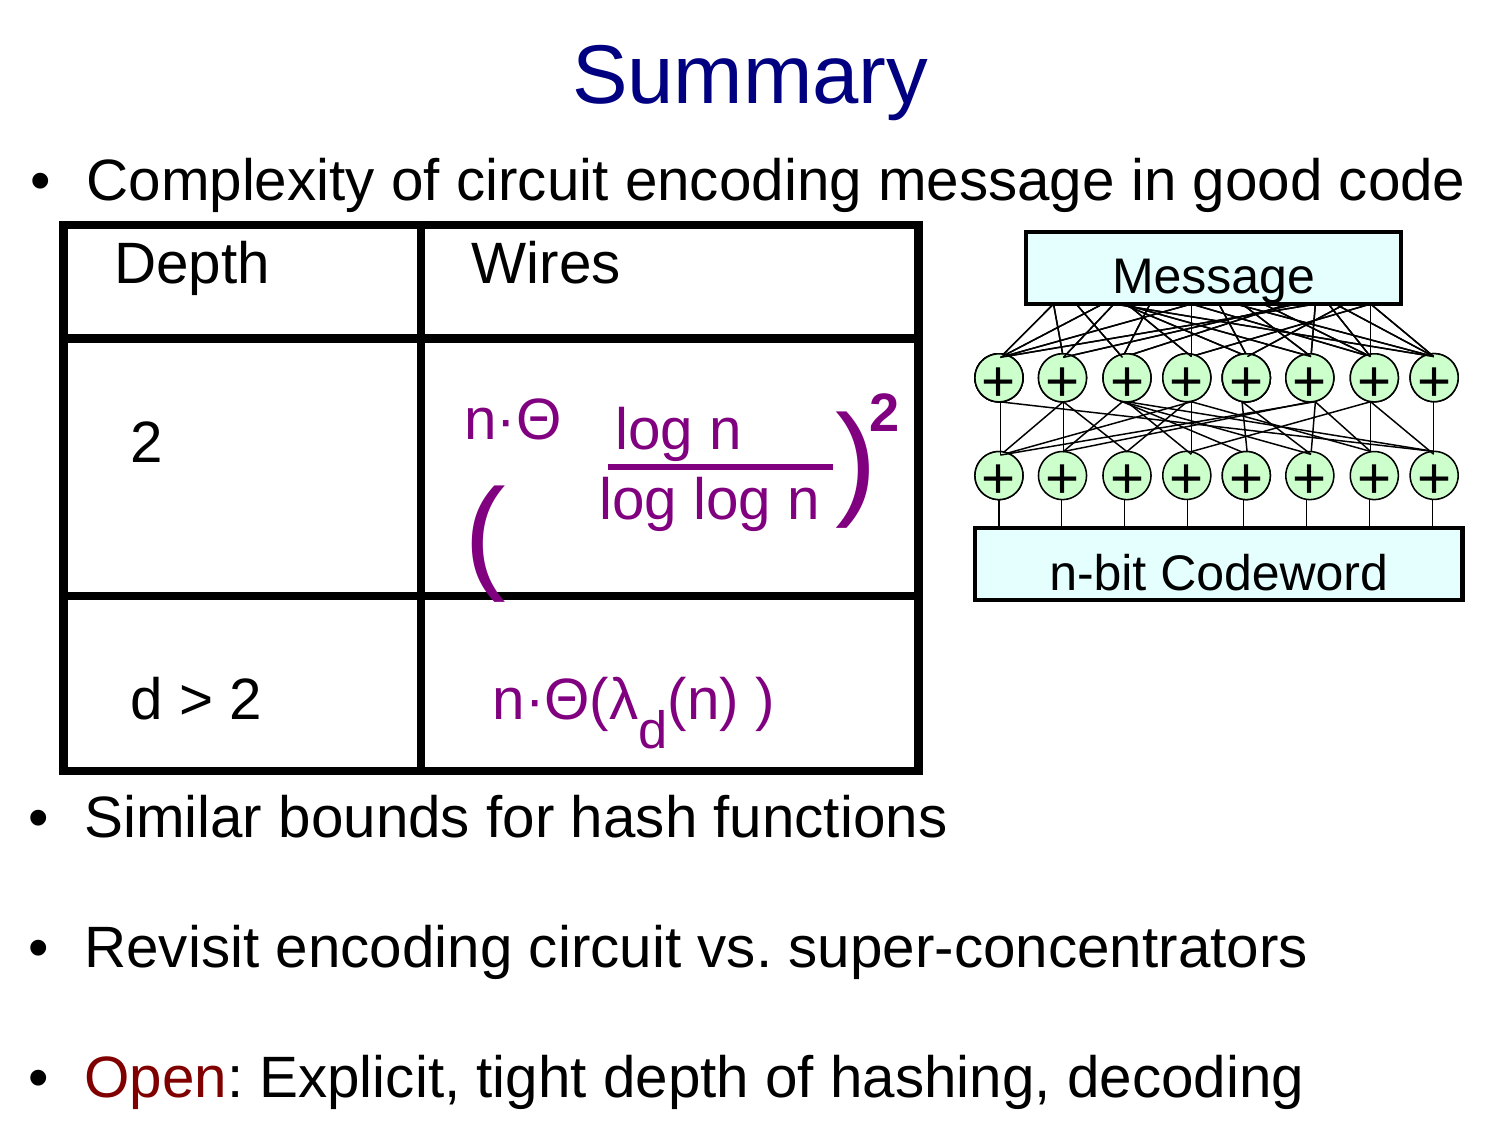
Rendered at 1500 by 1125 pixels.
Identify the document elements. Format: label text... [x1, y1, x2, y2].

table_header Wires [425, 229, 914, 334]
text_box + [974, 451, 1024, 500]
table_cell [483, 468, 914, 592]
table_cell d > 2 [68, 600, 417, 767]
text_box + [1410, 353, 1459, 402]
text_box ) [820, 369, 892, 539]
text_box + [1102, 451, 1152, 500]
text_box + [1162, 451, 1211, 500]
text_box + [1350, 353, 1399, 402]
text_box + [1162, 353, 1211, 402]
text_box Message [1026, 251, 1402, 305]
text_box log n log log n [617, 383, 820, 464]
table_header Depth [68, 229, 417, 334]
table_cell 2 [68, 343, 417, 592]
text_box + [974, 353, 1024, 402]
text_box n·Θ( [449, 373, 617, 543]
text_box 2 [854, 369, 930, 468]
text_box + [1038, 451, 1087, 500]
title Summary [112, 0, 1388, 75]
table_cell n·Θ(λd(n) ) [425, 600, 914, 767]
text_box + [1350, 451, 1399, 500]
text_box + [1222, 353, 1271, 402]
text_box n-bit Codeword [974, 527, 1463, 601]
text_box + [1285, 451, 1334, 500]
text_box log n log log n [617, 470, 820, 539]
table_cell [425, 343, 914, 592]
list Similar bounds for hash functions Revisit encoding circuit vs. super-concentrators Open: Explicit, tight depth of hashing, decoding [13, 712, 1500, 1125]
text_box + [1038, 353, 1087, 402]
text_box + [1285, 353, 1334, 402]
list Complexity of circuit encoding message in good code [15, 75, 1500, 251]
text_box + [1102, 353, 1152, 402]
text_box + [1222, 451, 1271, 500]
text_box + [1410, 451, 1459, 500]
